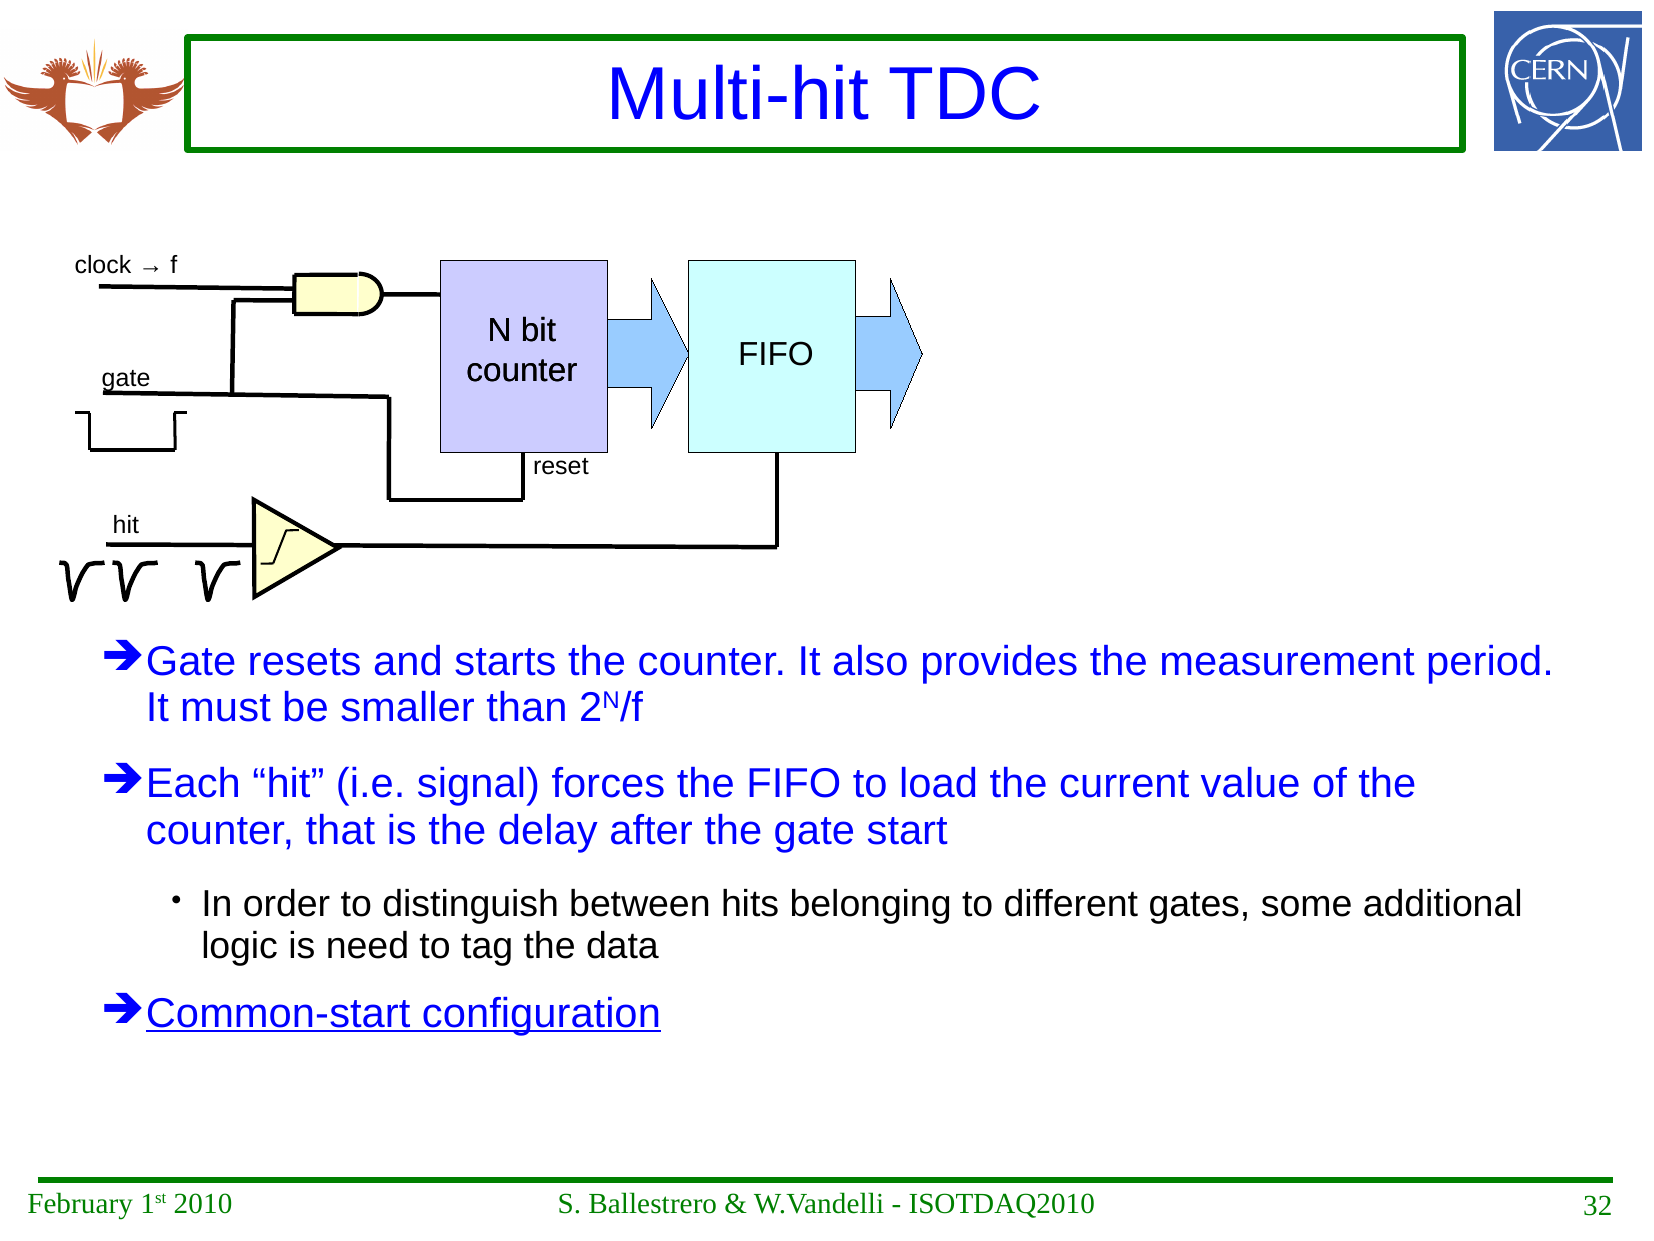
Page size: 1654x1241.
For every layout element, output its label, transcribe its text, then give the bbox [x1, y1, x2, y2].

picture [1494, 11, 1642, 151]
text_box [297, 277, 357, 312]
text_box FIFO [722, 324, 829, 380]
text_box [358, 273, 382, 315]
text_box [253, 499, 339, 597]
list Gate resets and starts the counter. It also provides the measurement period. It must be smaller than 2N/f Each “hit” (i.e. signal) forces the FIFO to load the current value of the counter, that is the delay after the gate start In order to distinguish between hits belonging to different gates, some additional logic is need to tag the data Common-start configuration [82, 637, 1571, 1088]
title Multi-hit TDC [187, 37, 1463, 151]
text_box hit [97, 501, 155, 547]
text_box gate [86, 353, 166, 399]
picture [0, 29, 188, 151]
text_box reset [517, 442, 605, 488]
text_box clock → f [59, 241, 193, 287]
text_box N bit counter [451, 300, 593, 396]
text_box [440, 260, 923, 453]
